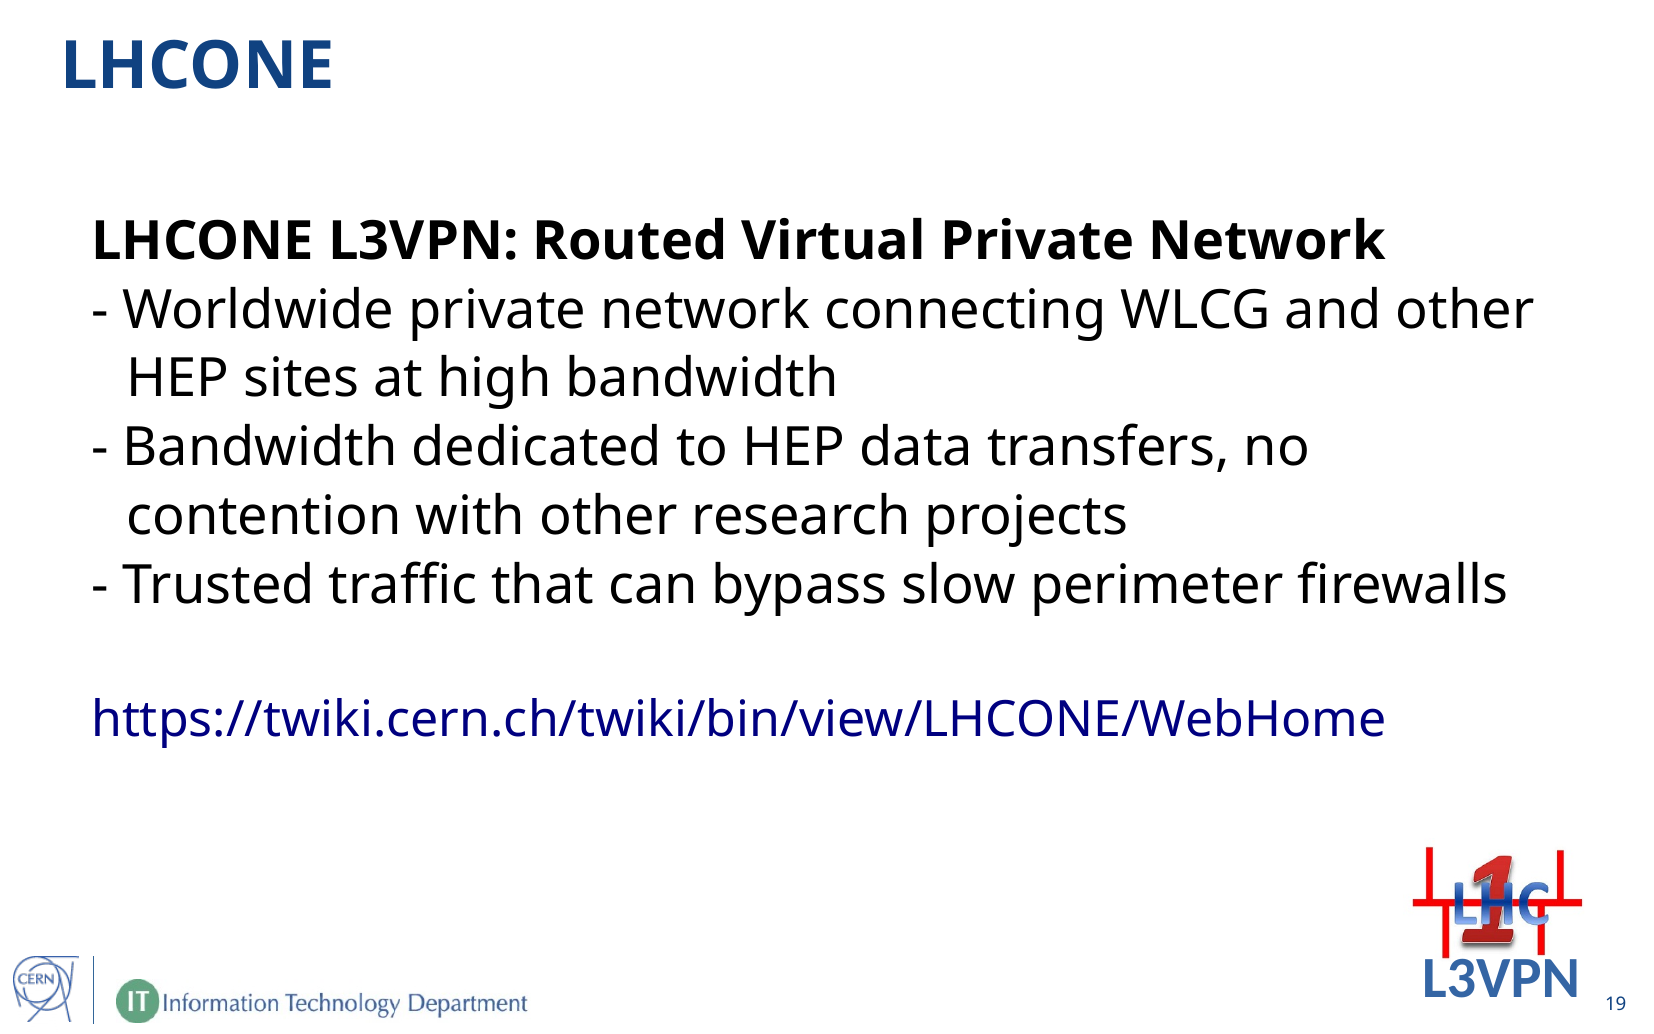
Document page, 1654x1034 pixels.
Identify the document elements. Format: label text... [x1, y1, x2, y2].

picture [13, 956, 76, 1032]
picture [1403, 838, 1589, 946]
title LHCONE [60, 0, 1528, 138]
text_box L3VPN [1398, 946, 1604, 1023]
text_box LHCONE L3VPN: Routed Virtual Private Network - Worldwide private network connecting WLCG and other HEP sites at high bandwidth - Bandwidth dedicated to HEP data transfers, no contention with other research projects - Trusted traffic that can bypass slow perimeter firewalls https://twiki.cern.ch/twiki/bin/view/LHCONE/WebHome [76, 196, 1601, 1034]
